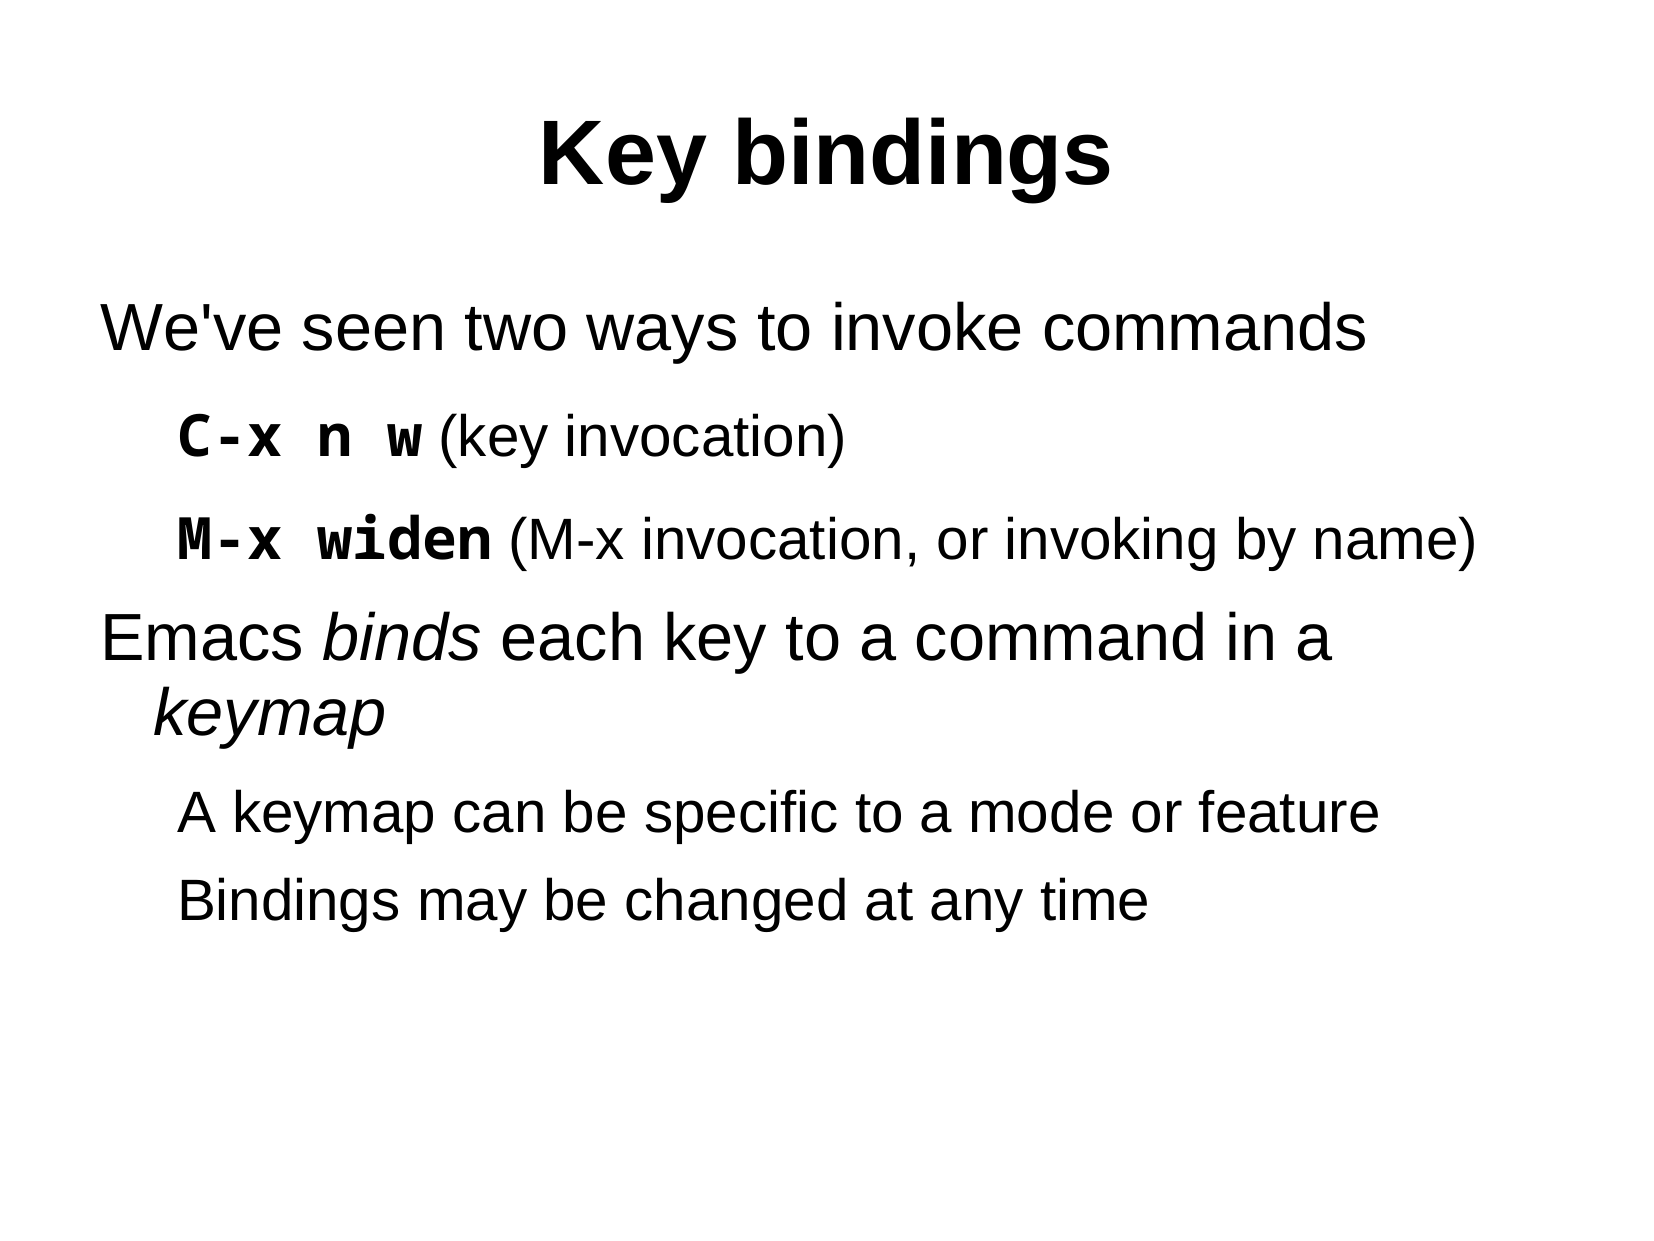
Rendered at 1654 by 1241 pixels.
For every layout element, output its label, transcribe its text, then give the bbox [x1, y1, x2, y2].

list We've seen two ways to invoke commands C-x n w (key invocation) M-x widen (M-x invocation, or invoking by name) Emacs binds each key to a command in a keymap A keymap can be specific to a mode or feature Bindings may be changed at any time [82, 290, 1571, 1094]
title Key bindings [82, 56, 1571, 250]
